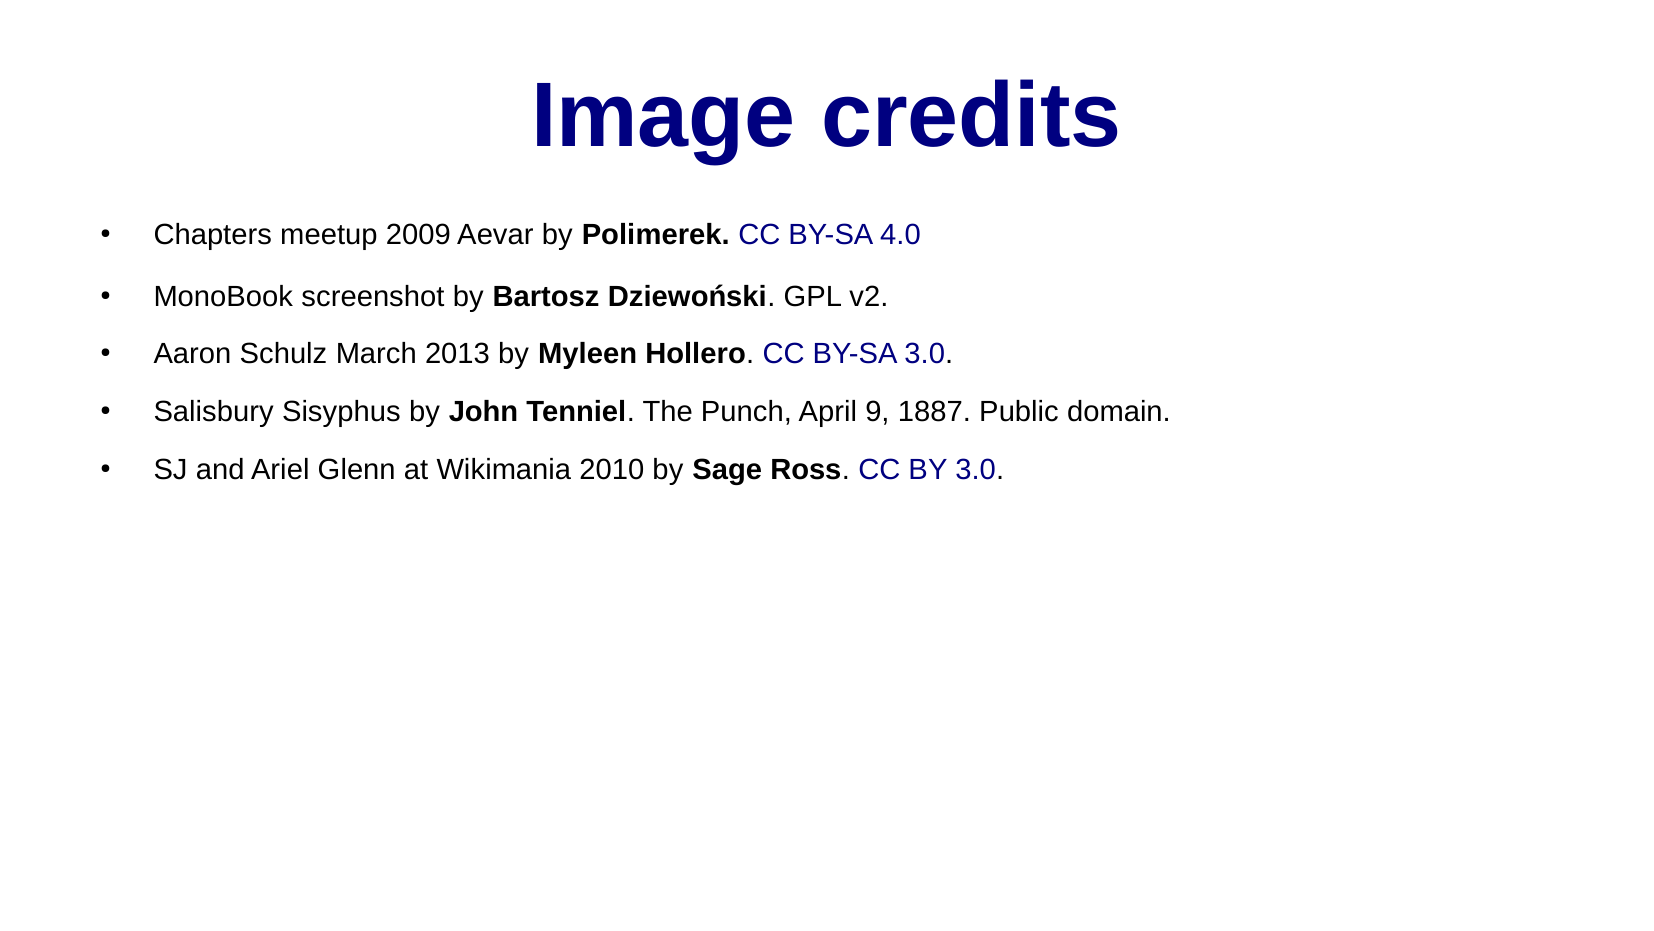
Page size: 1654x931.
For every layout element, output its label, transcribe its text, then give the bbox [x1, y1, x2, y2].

title Image credits [82, 37, 1571, 193]
list Chapters meetup 2009 Aevar by Polimerek. CC BY-SA 4.0 MonoBook screenshot by Bartosz Dziewoński. GPL v2. Aaron Schulz March 2013 by Myleen Hollero. CC BY-SA 3.0. Salisbury Sisyphus by John Tenniel. The Punch, April 9, 1887. Public domain. SJ and Ariel Glenn at Wikimania 2010 by Sage Ross. CC BY 3.0. [82, 217, 1571, 758]
